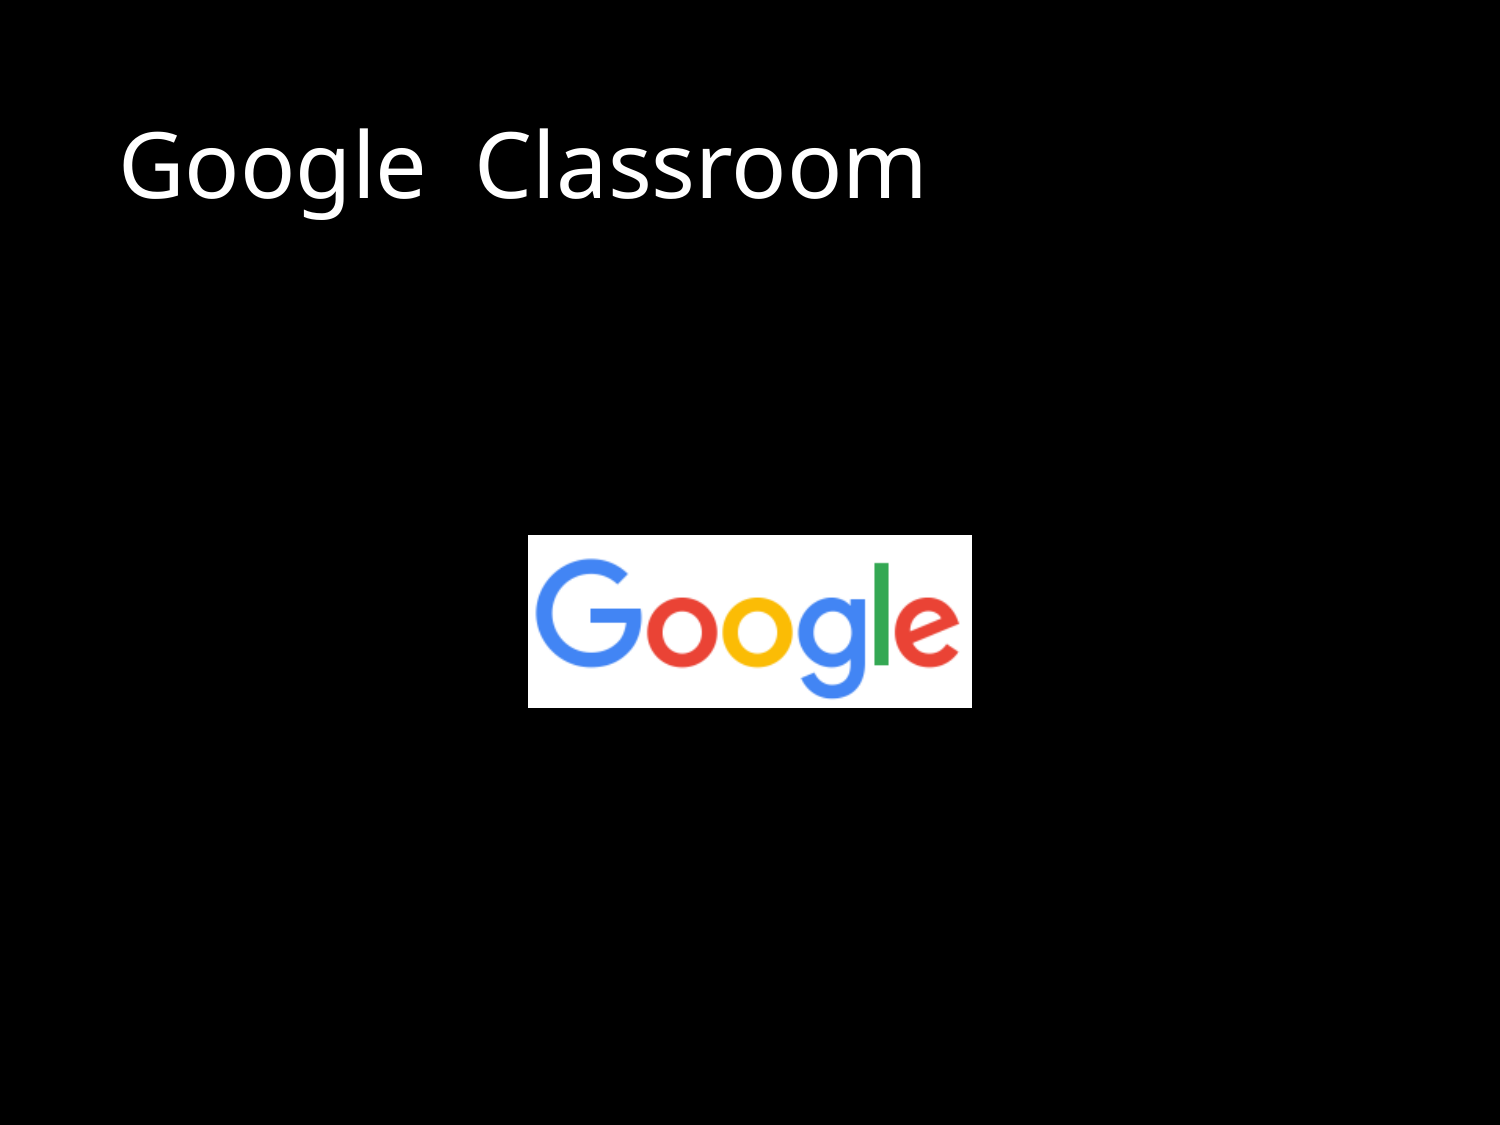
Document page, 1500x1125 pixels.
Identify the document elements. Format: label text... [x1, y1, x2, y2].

picture [528, 535, 972, 708]
title Google Classroom [103, 59, 1397, 278]
